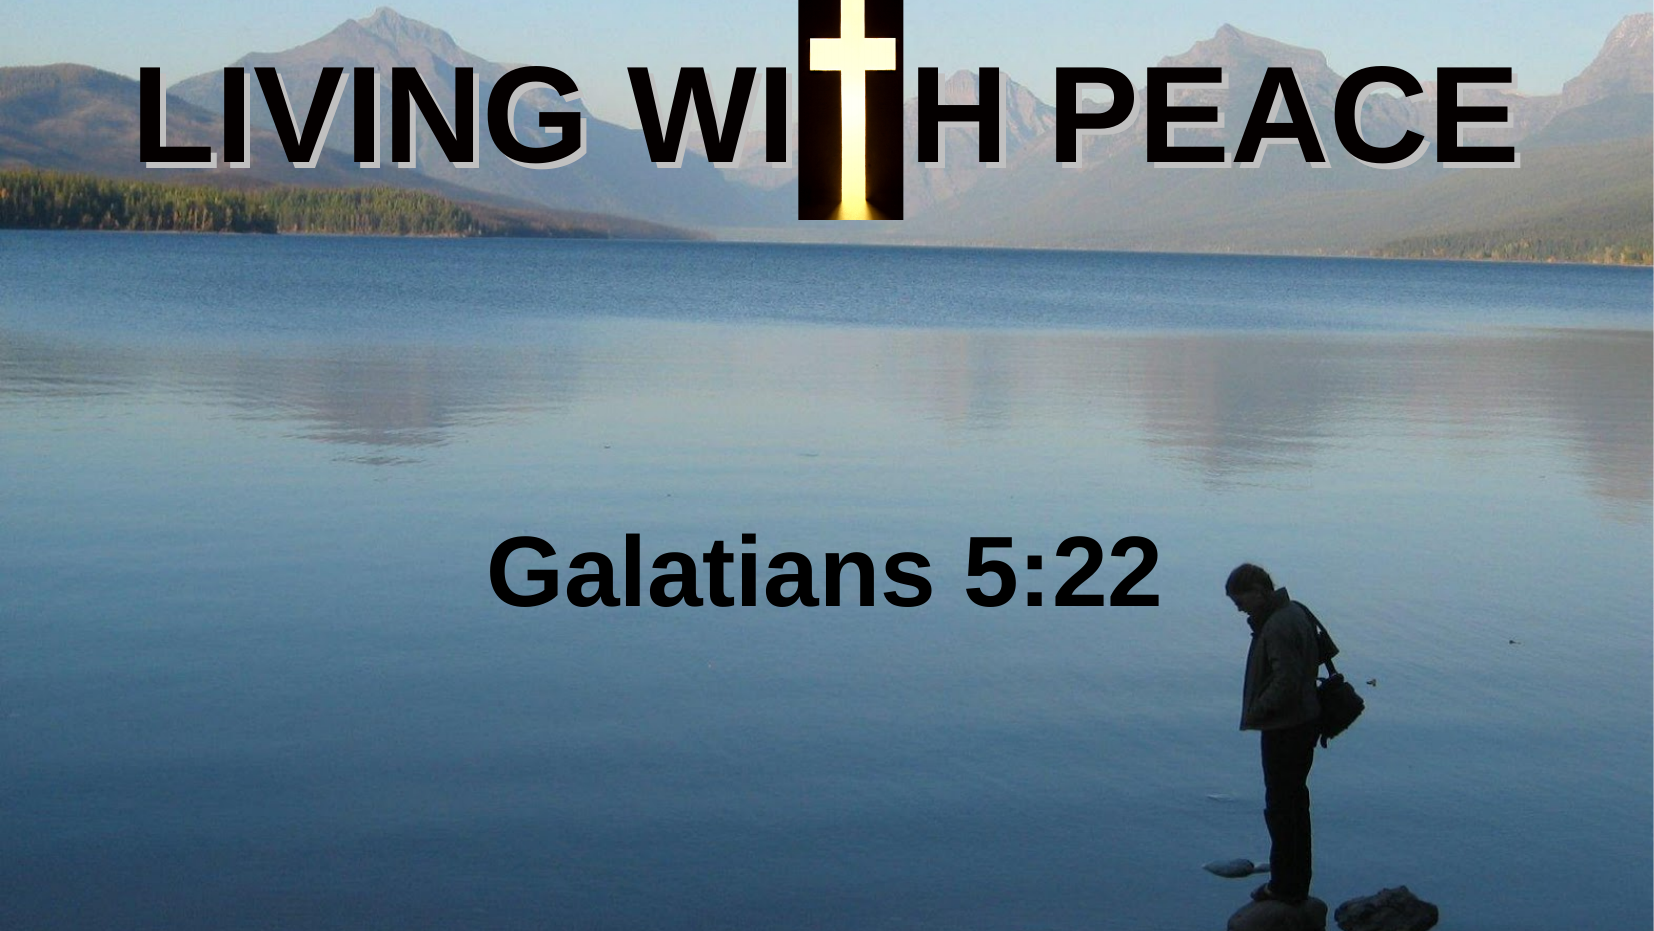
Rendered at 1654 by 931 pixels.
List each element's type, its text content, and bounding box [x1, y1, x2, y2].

title LIVING WI H PEACE [82, 37, 798, 193]
picture [0, 0, 1654, 931]
title LIVING WI H PEACE [904, 37, 1571, 193]
subtitle Galatians 5:22 [30, 240, 1621, 903]
